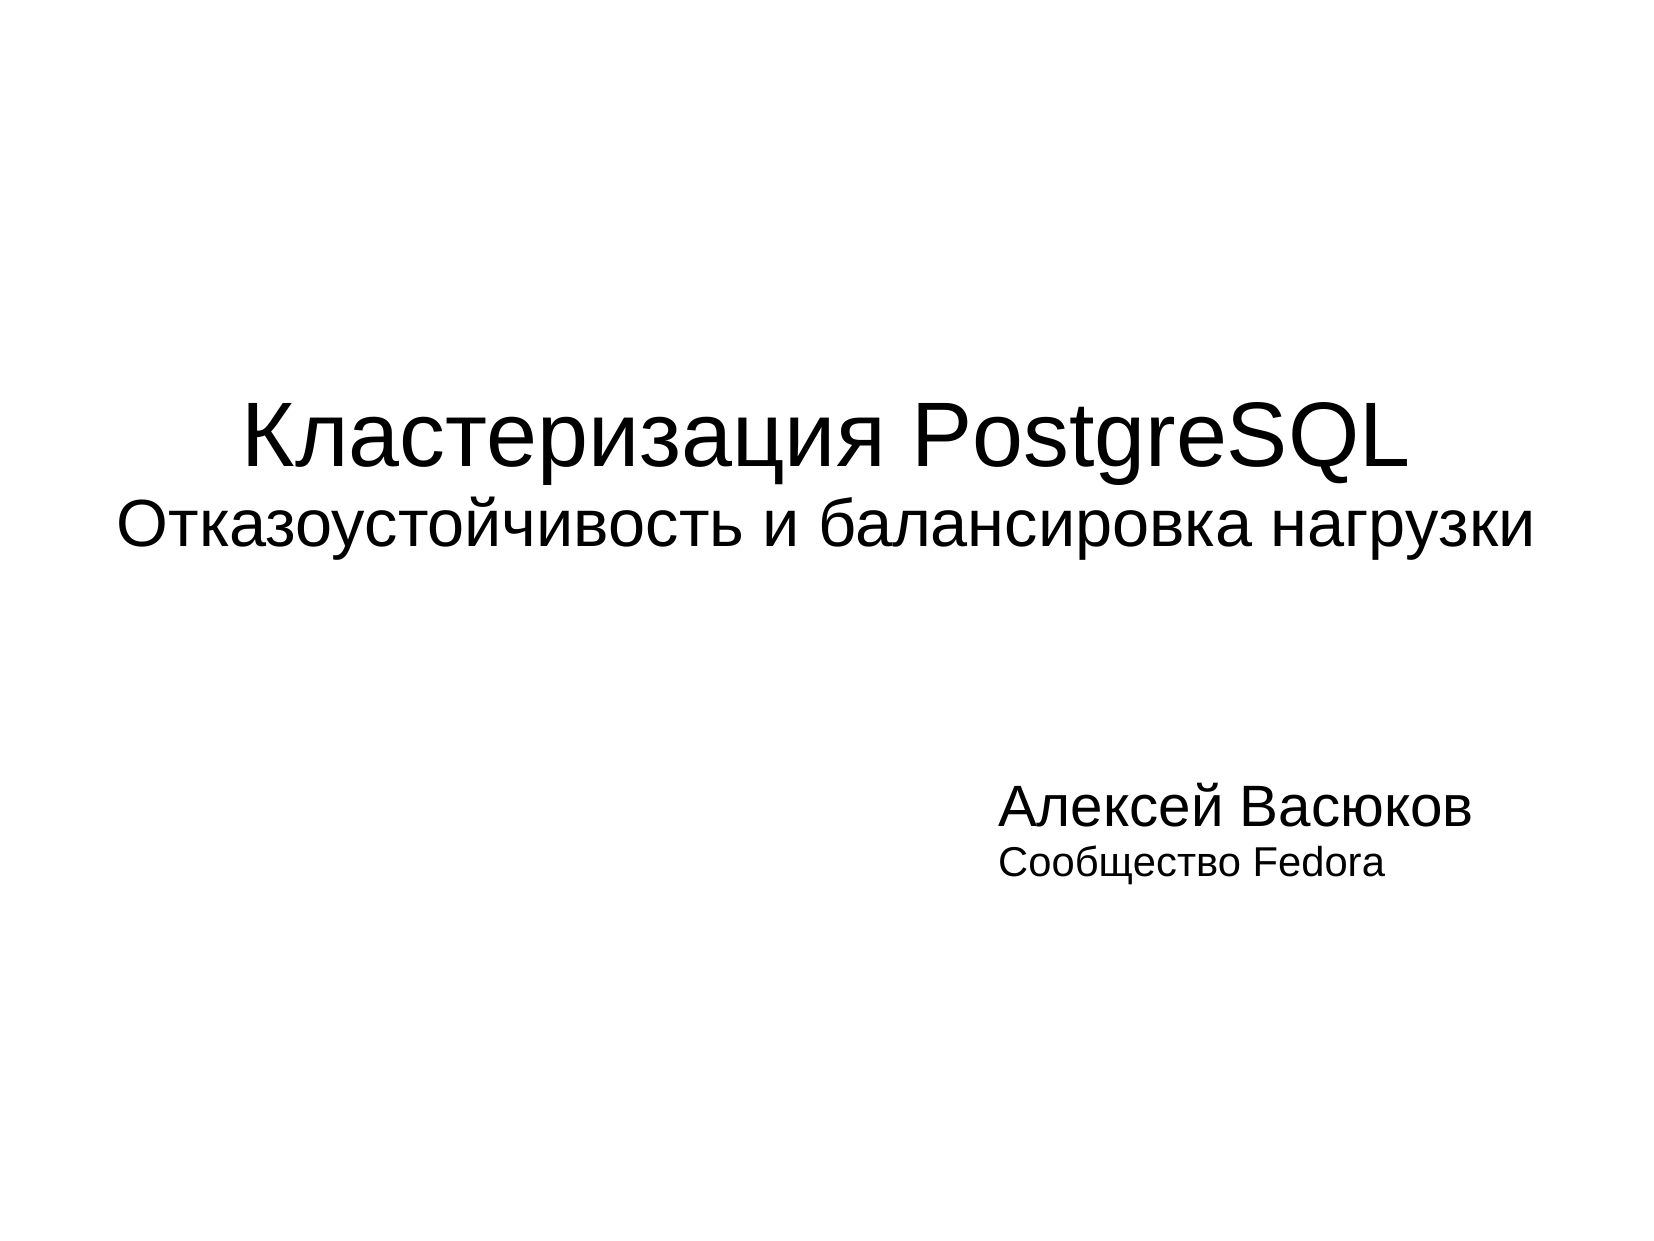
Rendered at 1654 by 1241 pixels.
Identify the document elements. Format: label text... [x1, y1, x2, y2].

title Кластеризация PostgreSQL Отказоустойчивость и балансировка нагрузки [82, 368, 1571, 576]
text_box Алексей Васюков Сообщество Fedora [998, 773, 1613, 885]
